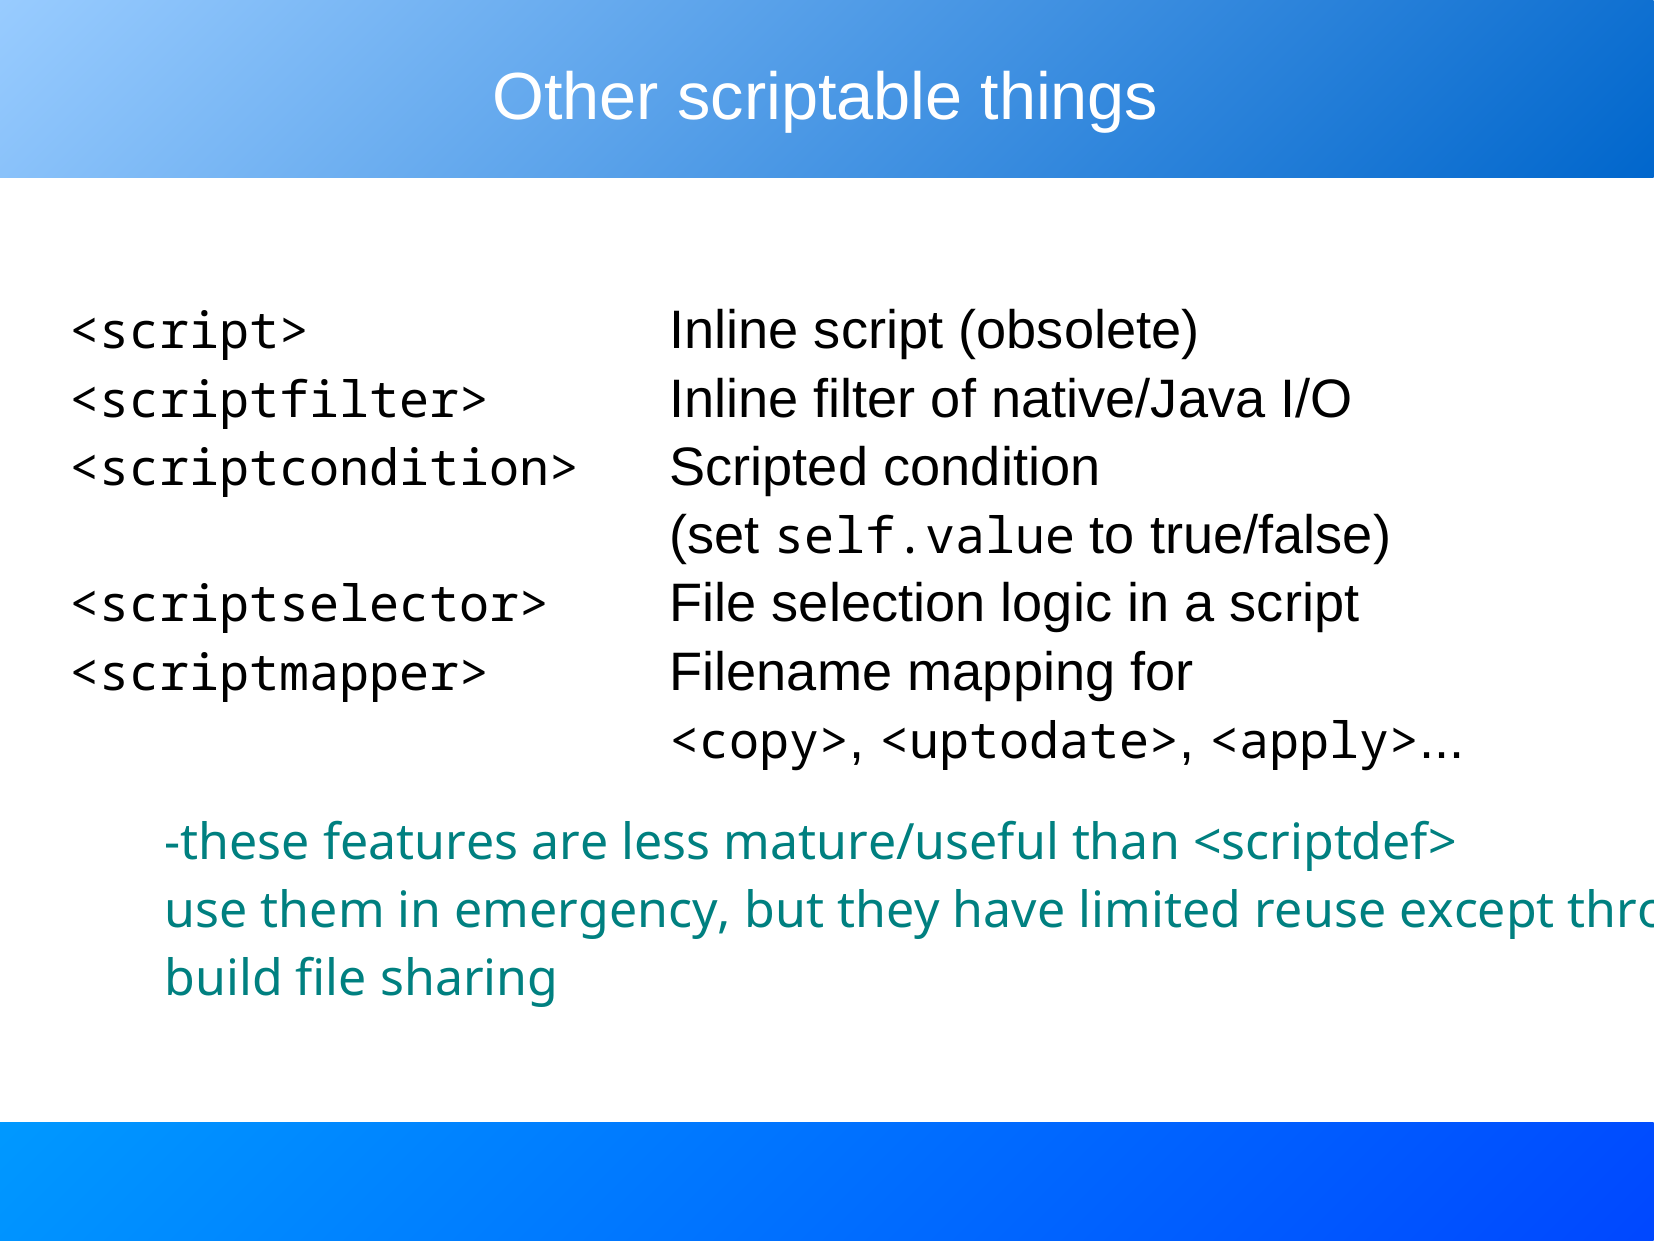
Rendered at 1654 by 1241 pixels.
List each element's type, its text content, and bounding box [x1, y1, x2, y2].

title Other scriptable things [162, 59, 1489, 148]
text_box -these features are less mature/useful than <scriptdef> use them in emergency, but they have limited reuse except through build file sharing [149, 798, 1571, 992]
text_box <script> Inline script (obsolete) <scriptfilter> Inline filter of native/Java I/O <scriptcondition> Scripted condition (set self.value to true/false) <scriptselector> File selection logic in a script <scriptmapper> Filename mapping for <copy>, <uptodate>, <apply>... [54, 287, 1610, 727]
